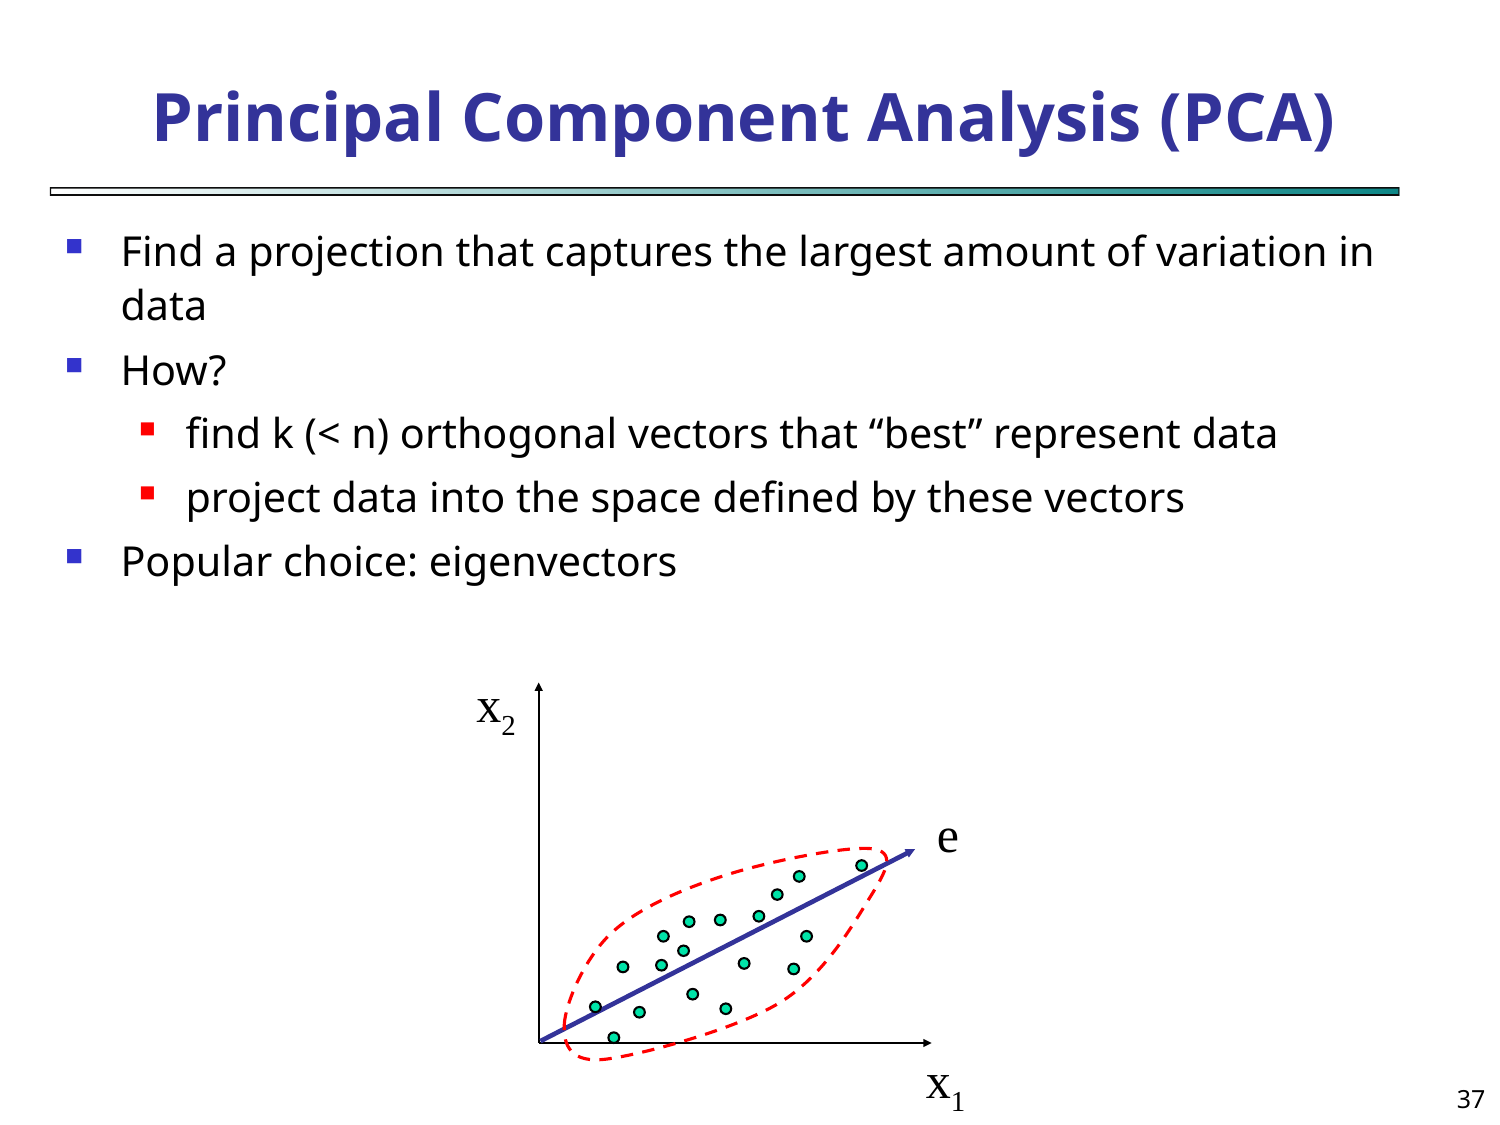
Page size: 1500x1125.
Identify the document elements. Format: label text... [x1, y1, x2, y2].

text_box x2 [461, 665, 531, 749]
title Principal Component Analysis (PCA) [24, 24, 1463, 163]
list Find a projection that captures the largest amount of variation in data How? find k (< n) orthogonal vectors that “best” represent data project data into the space defined by these vectors Popular choice: eigenvectors [49, 212, 1425, 597]
text_box x1 [911, 1041, 981, 1125]
text_box e [922, 794, 975, 870]
text_box <number> [1187, 1062, 1500, 1125]
